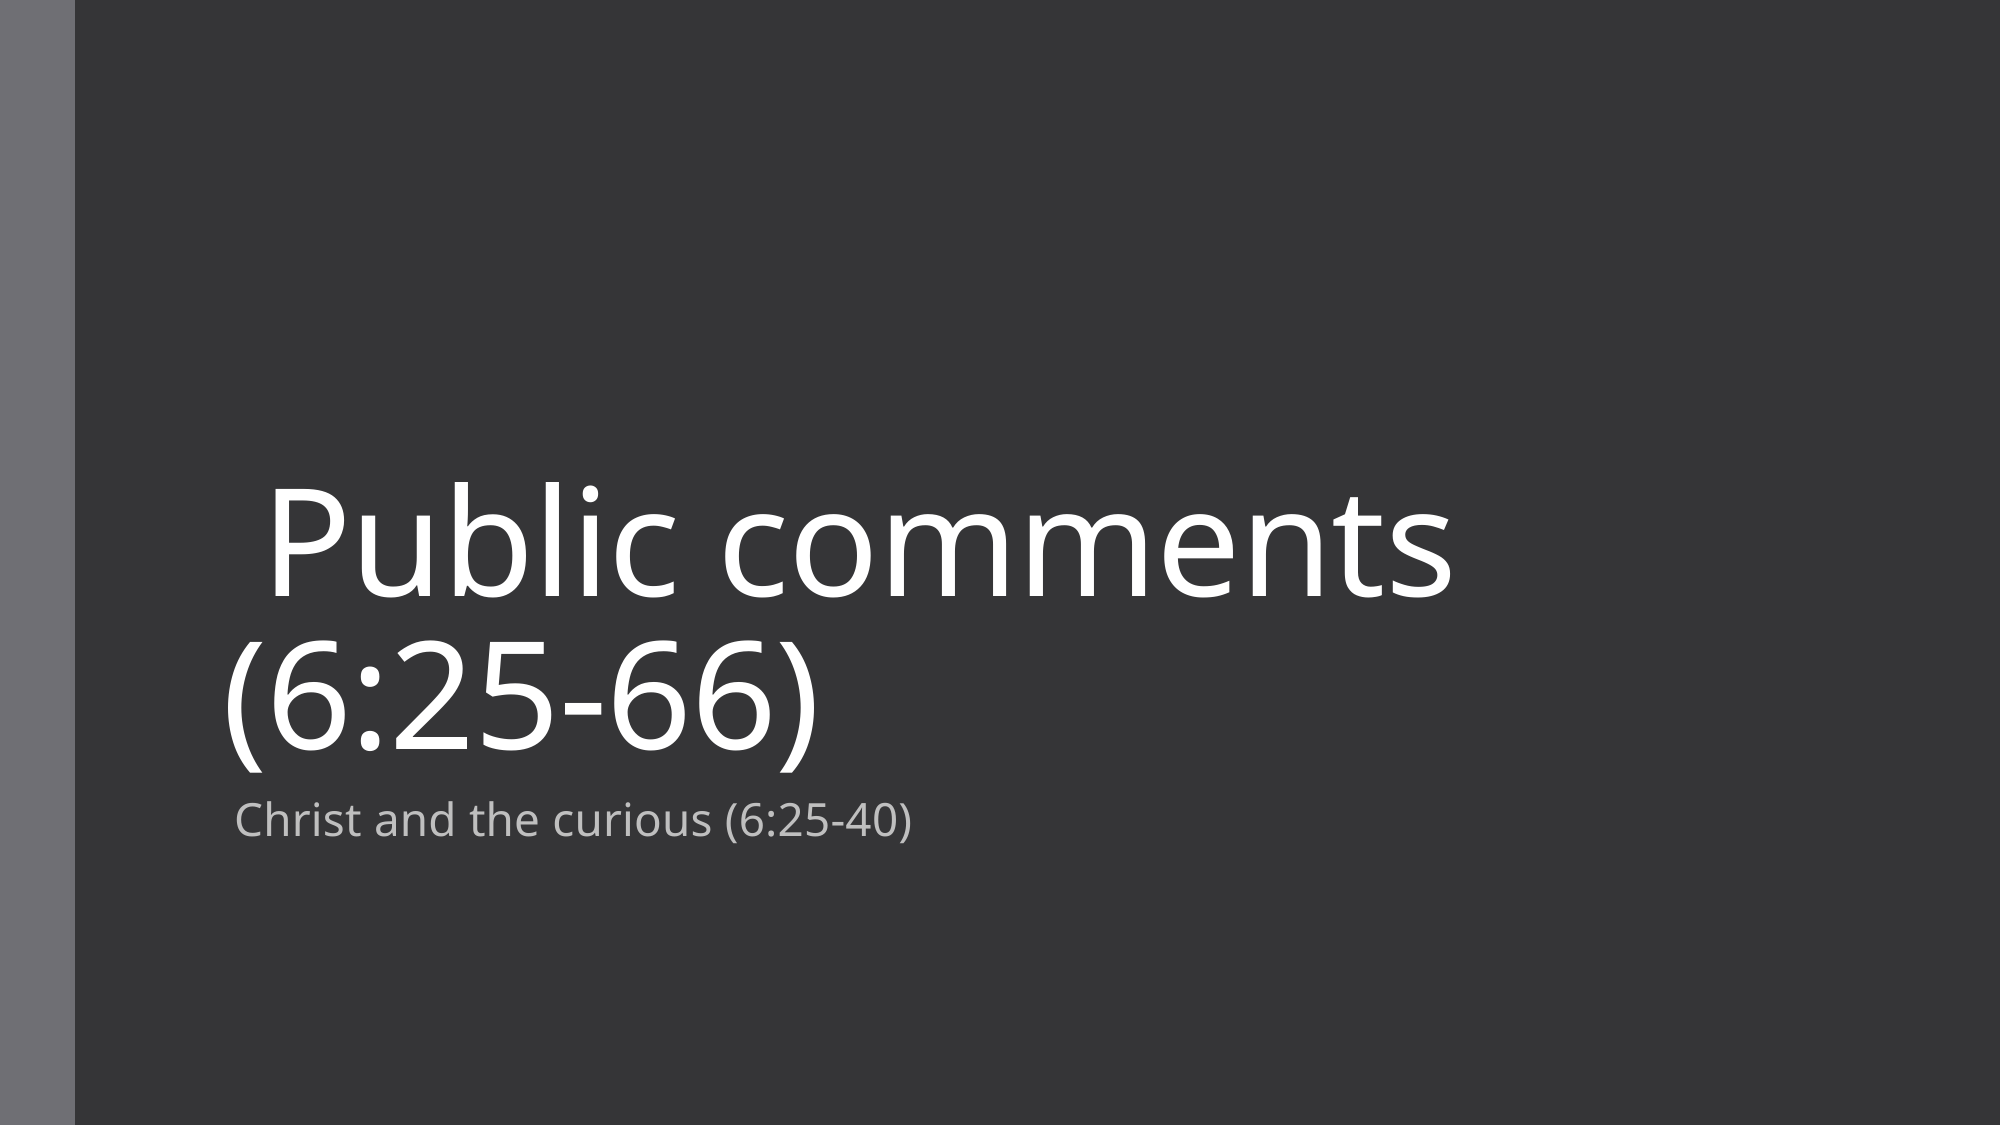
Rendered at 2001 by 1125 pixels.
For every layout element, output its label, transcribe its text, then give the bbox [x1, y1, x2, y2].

subtitle Christ and the curious (6:25-40) [206, 787, 1752, 1066]
title Public comments (6:25-66) [206, 124, 1752, 787]
